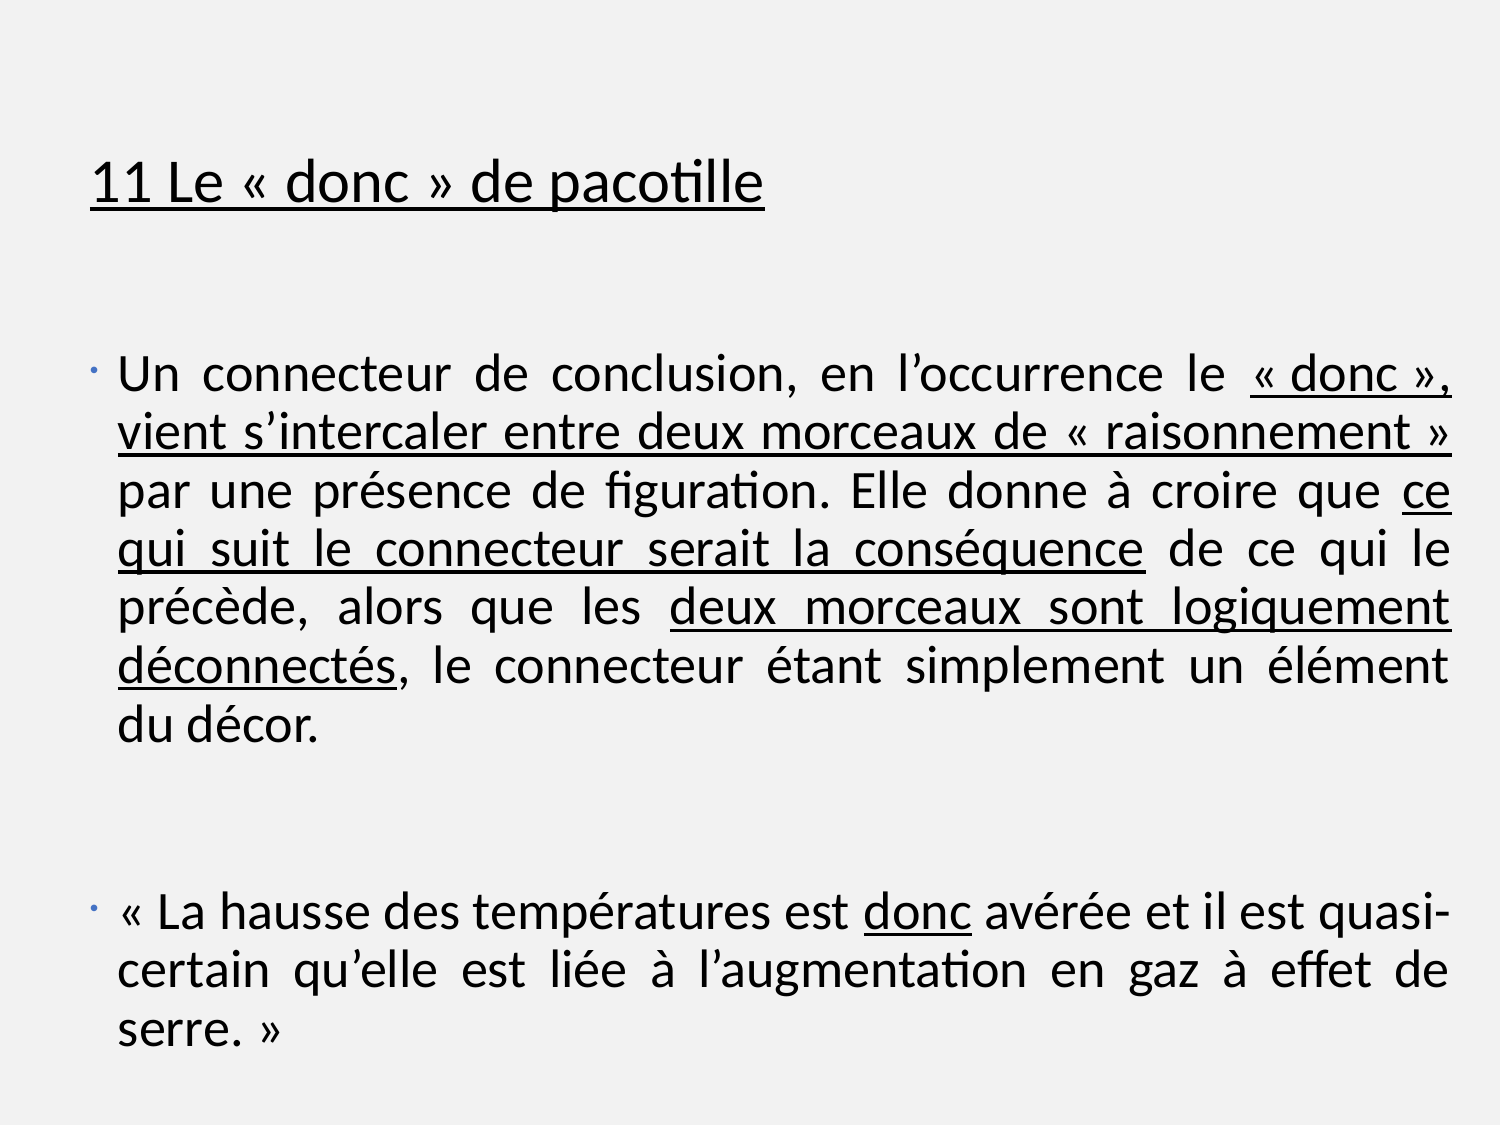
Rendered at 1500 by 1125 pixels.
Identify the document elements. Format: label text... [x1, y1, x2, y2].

list 11 Le « donc » de pacotille Un connecteur de conclusion, en l’occurrence le « donc », vient s’intercaler entre deux morceaux de « raisonnement » par une présence de figuration. Elle donne à croire que ce qui suit le connecteur serait la conséquence de ce qui le précède, alors que les deux morceaux sont logiquement déconnectés, le connecteur étant simplement un élément du décor. « La hausse des températures est donc avérée et il est quasi-certain qu’elle est liée à l’augmentation en gaz à effet de serre. » [75, 102, 1467, 899]
